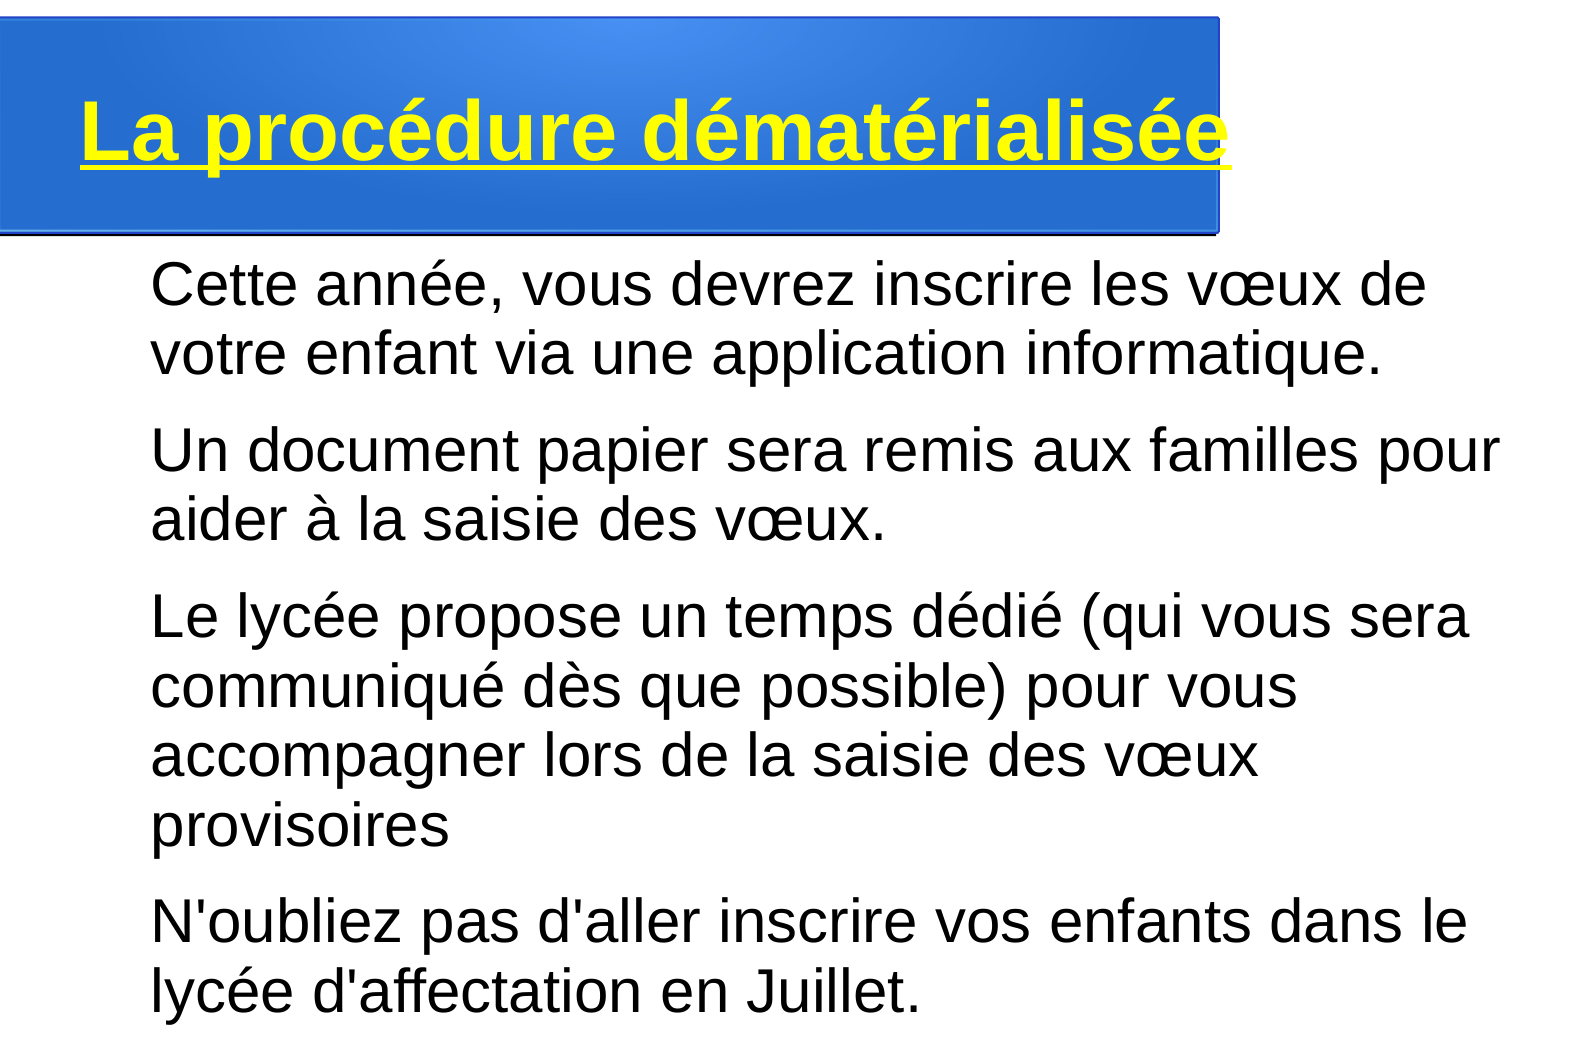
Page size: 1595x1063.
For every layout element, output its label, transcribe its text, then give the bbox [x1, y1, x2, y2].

title La procédure dématérialisée [79, 42, 1515, 220]
list Cette année, vous devrez inscrire les vœux de votre enfant via une application informatique. Un document papier sera remis aux familles pour aider à la saisie des vœux. Le lycée propose un temps dédié (qui vous sera communiqué dès que possible) pour vous accompagner lors de la saisie des vœux provisoires N'oubliez pas d'aller inscrire vos enfants dans le lycée d'affectation en Juillet. [79, 248, 1515, 1041]
